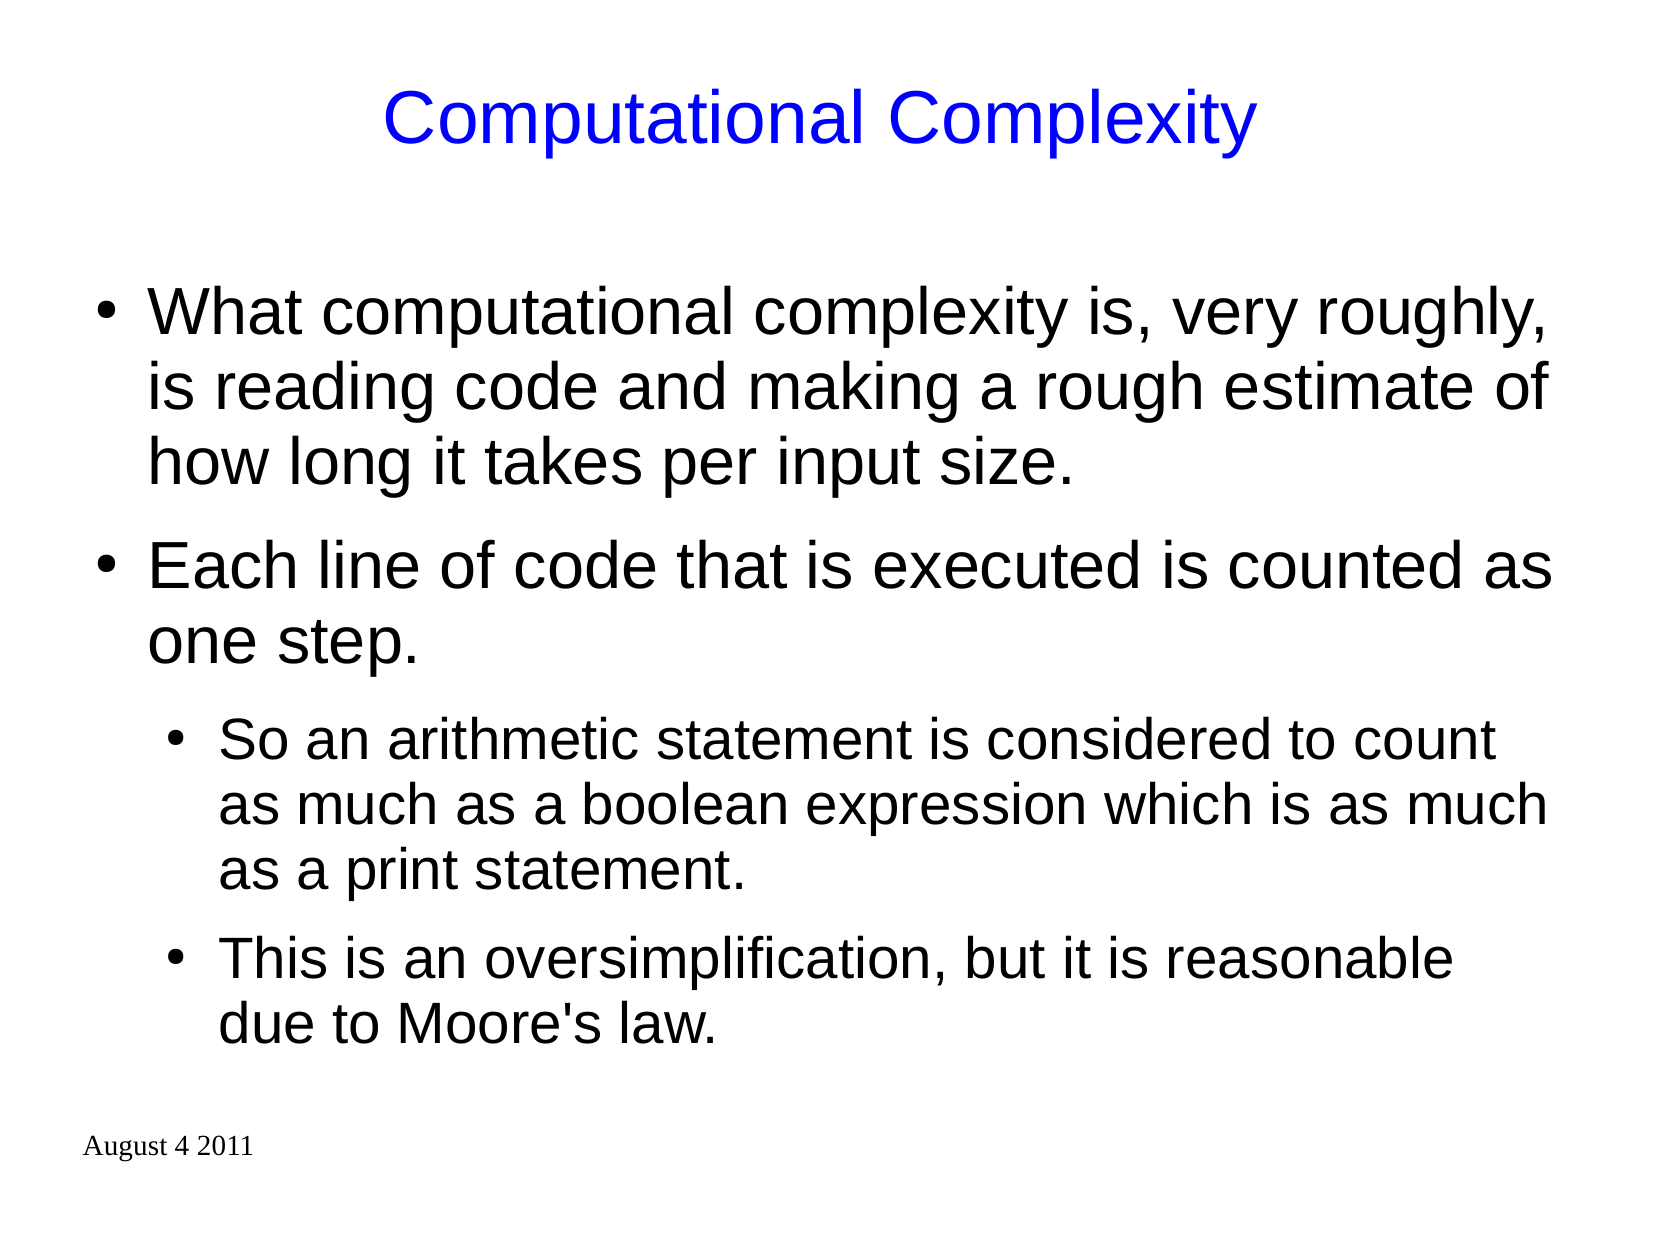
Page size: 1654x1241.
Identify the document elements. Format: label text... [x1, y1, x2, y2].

list What computational complexity is, very roughly, is reading code and making a rough estimate of how long it takes per input size. Each line of code that is executed is counted as one step. So an arithmetic statement is considered to count as much as a boolean expression which is as much as a print statement. This is an oversimplification, but it is reasonable due to Moore's law. [76, 274, 1565, 1093]
title Computational Complexity [76, 58, 1565, 178]
